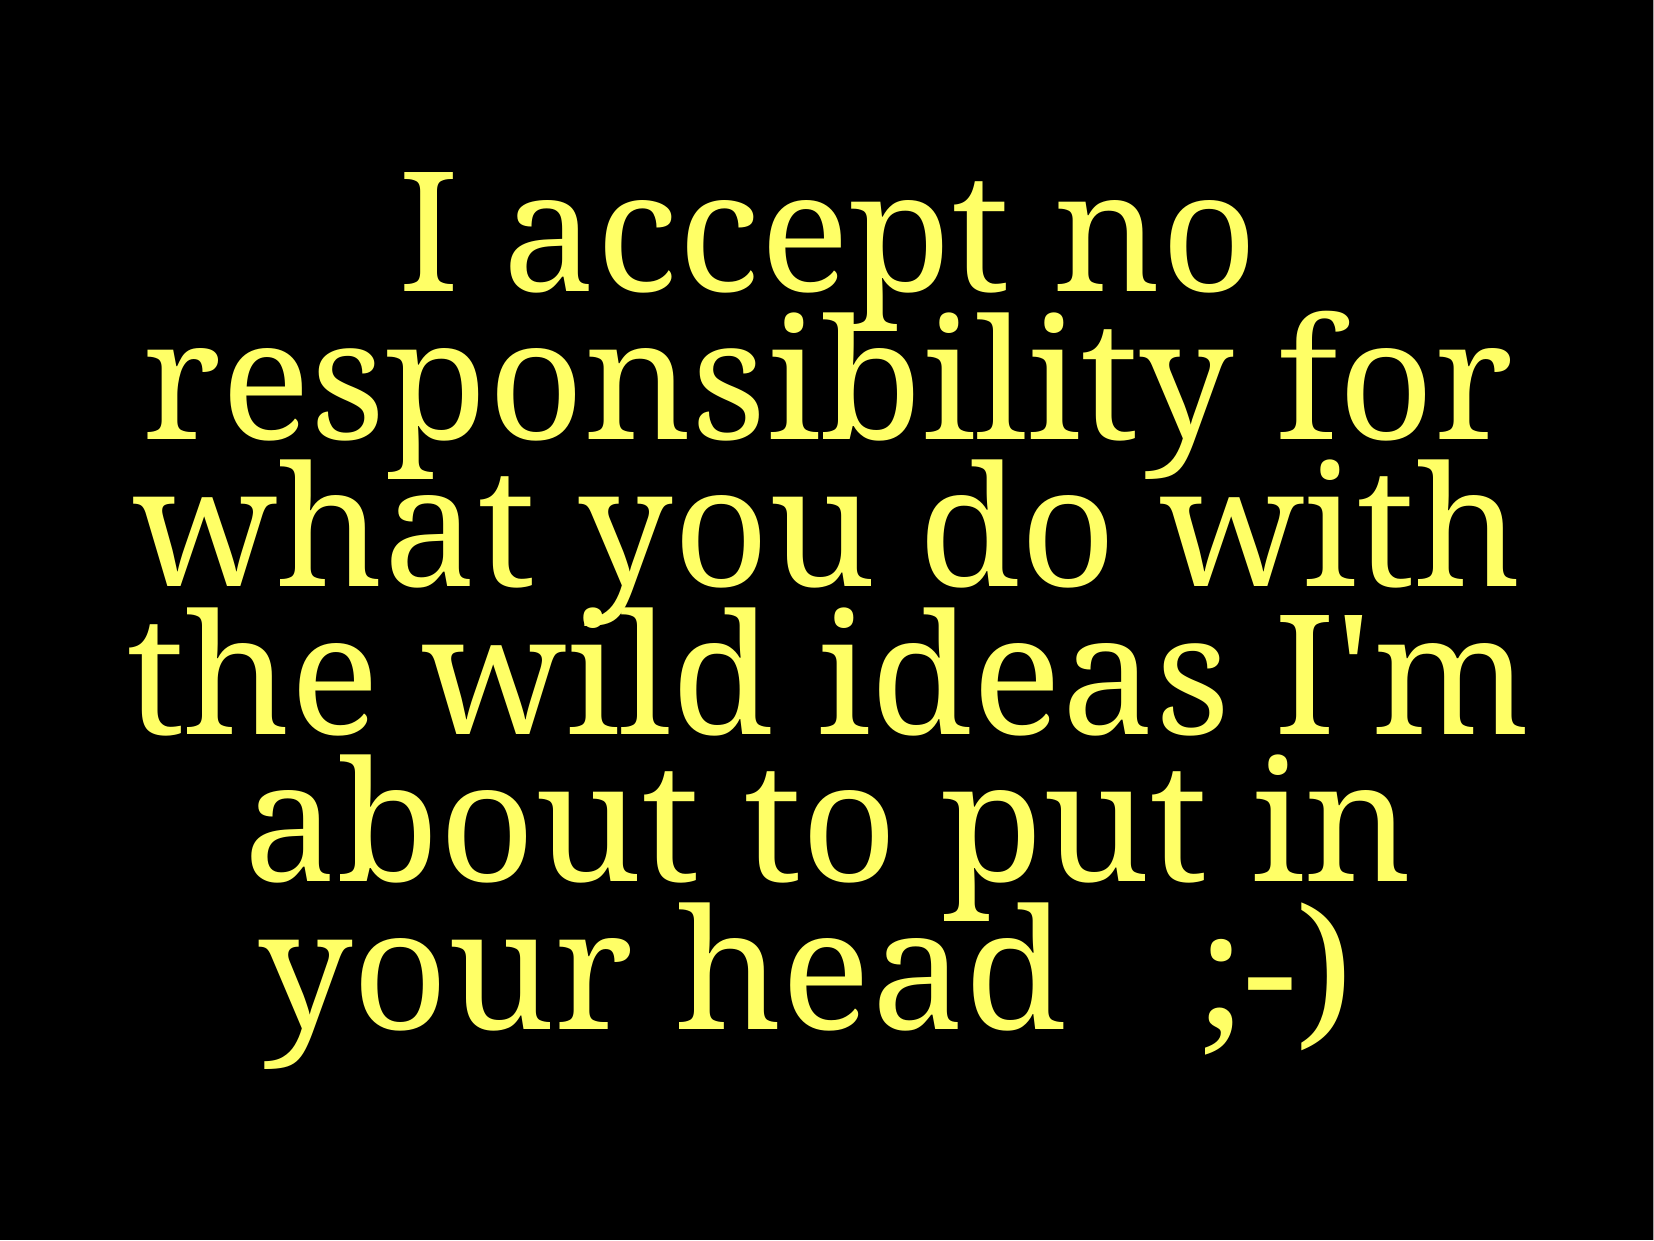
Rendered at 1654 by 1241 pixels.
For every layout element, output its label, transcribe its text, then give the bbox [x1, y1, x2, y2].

subtitle I accept no responsibility for what you do with the wild ideas I'm about to put in your head ;-) [35, 27, 1622, 1206]
